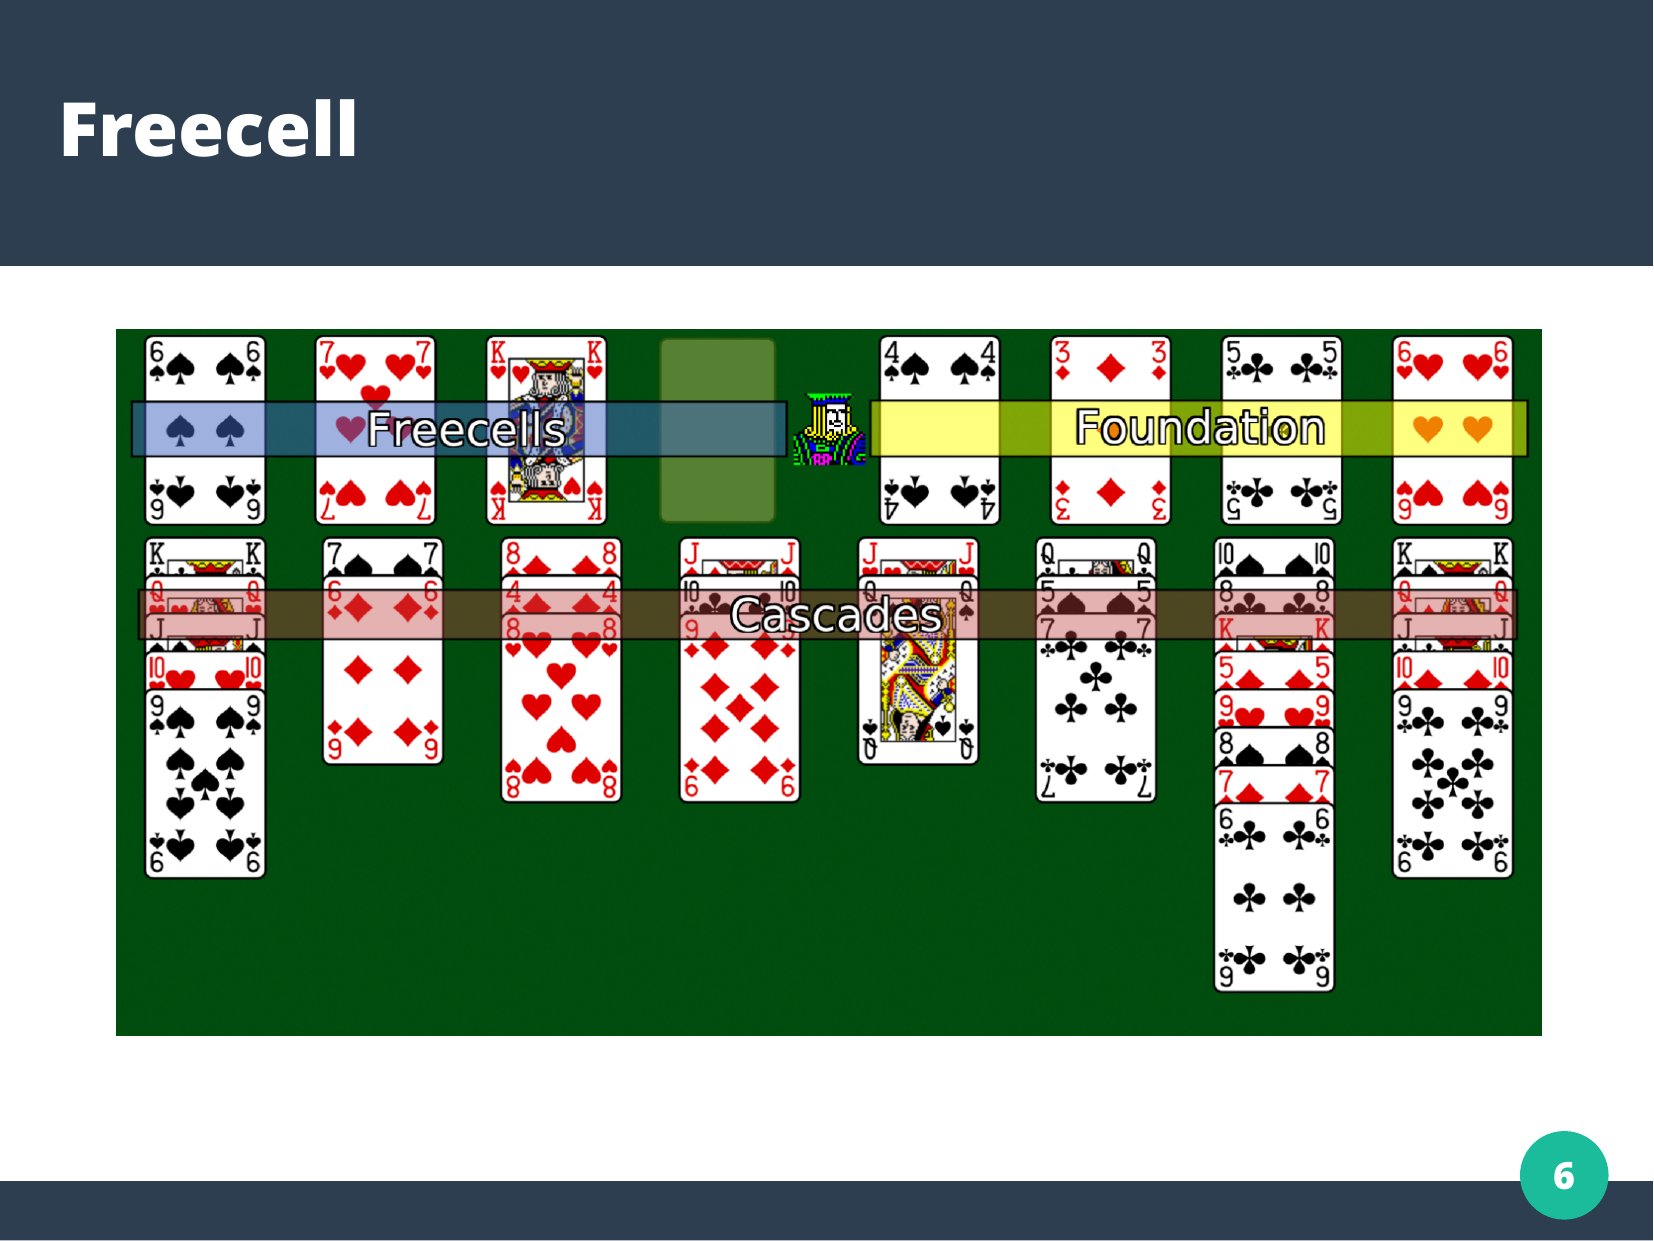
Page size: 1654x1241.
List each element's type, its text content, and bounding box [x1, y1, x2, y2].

picture [116, 329, 1542, 1036]
title Freecell [58, 49, 1594, 207]
